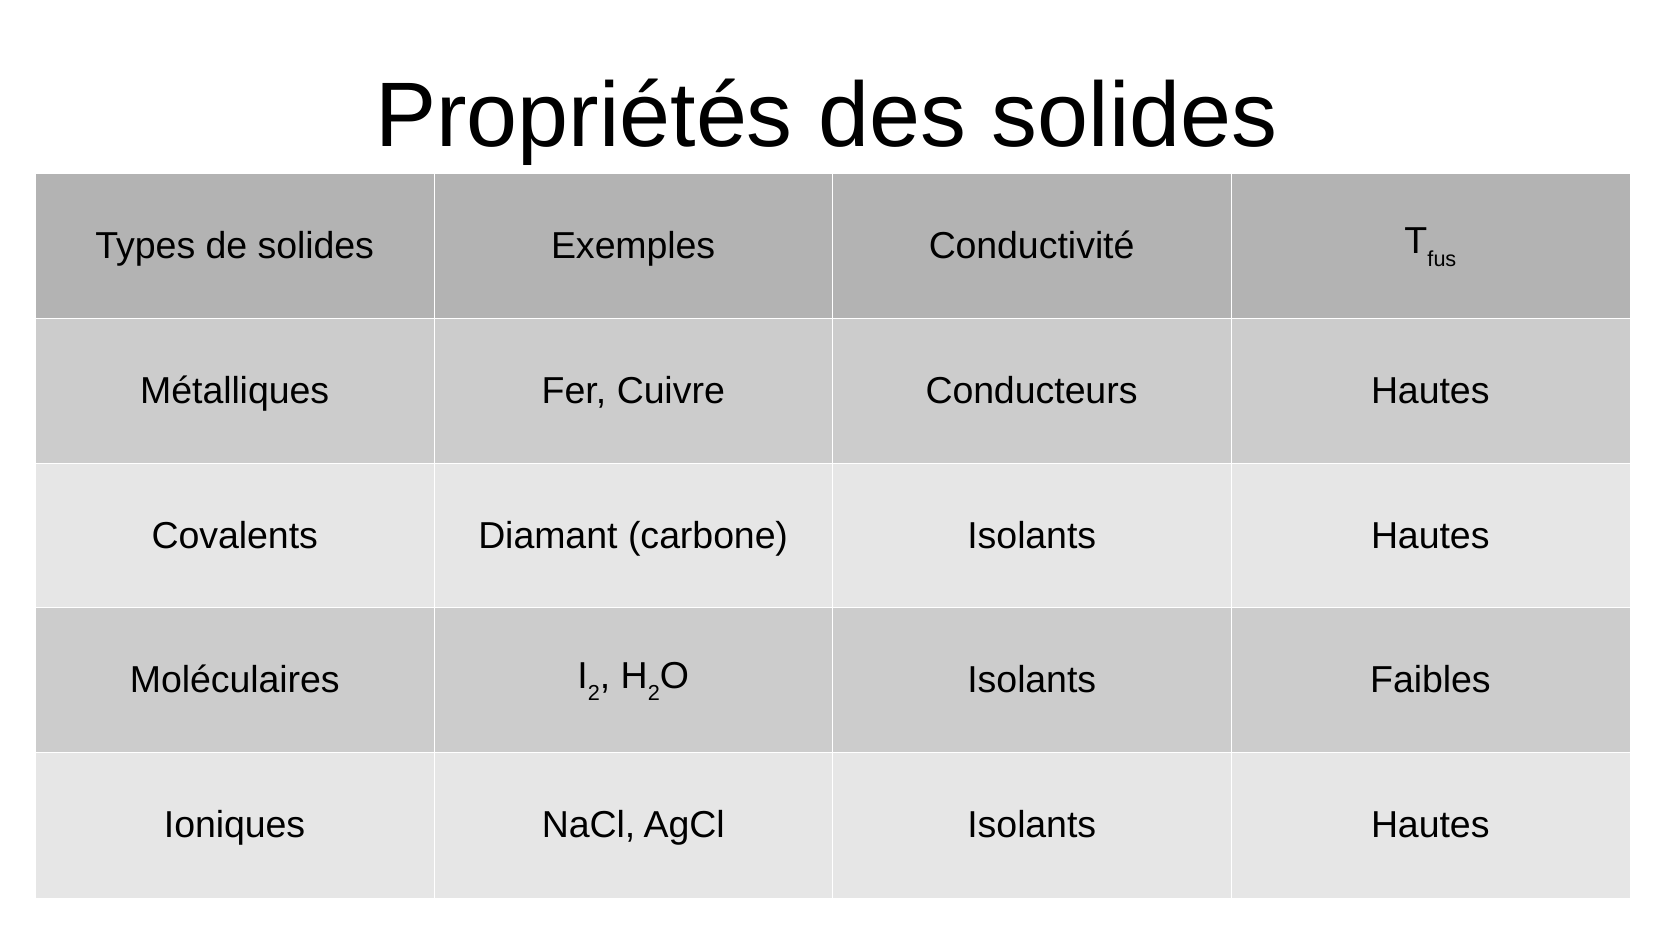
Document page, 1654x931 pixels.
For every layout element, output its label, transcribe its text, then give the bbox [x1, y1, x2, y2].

table_cell Conducteurs [833, 319, 1231, 463]
table_cell Isolants [833, 464, 1231, 607]
table_cell Hautes [1232, 464, 1630, 607]
table_cell Isolants [833, 608, 1231, 752]
table_header Tfus [1232, 174, 1630, 318]
table_cell Fer, Cuivre [435, 319, 832, 463]
table_cell NaCl, AgCl [435, 753, 832, 898]
title Propriétés des solides [82, 37, 1571, 173]
table_header Types de solides [36, 174, 434, 318]
table_cell Faibles [1232, 608, 1630, 752]
table_cell Métalliques [36, 319, 434, 463]
table_header Exemples [435, 174, 832, 318]
table_cell Hautes [1232, 753, 1630, 898]
table_cell Hautes [1232, 319, 1630, 463]
table_cell Isolants [833, 753, 1231, 898]
table_cell Covalents [36, 464, 434, 607]
table_cell Diamant (carbone) [435, 464, 832, 607]
table_cell I2, H2O [435, 608, 832, 752]
table_header Conductivité [833, 174, 1231, 318]
table_cell Ioniques [36, 753, 434, 898]
table_cell Moléculaires [36, 608, 434, 752]
